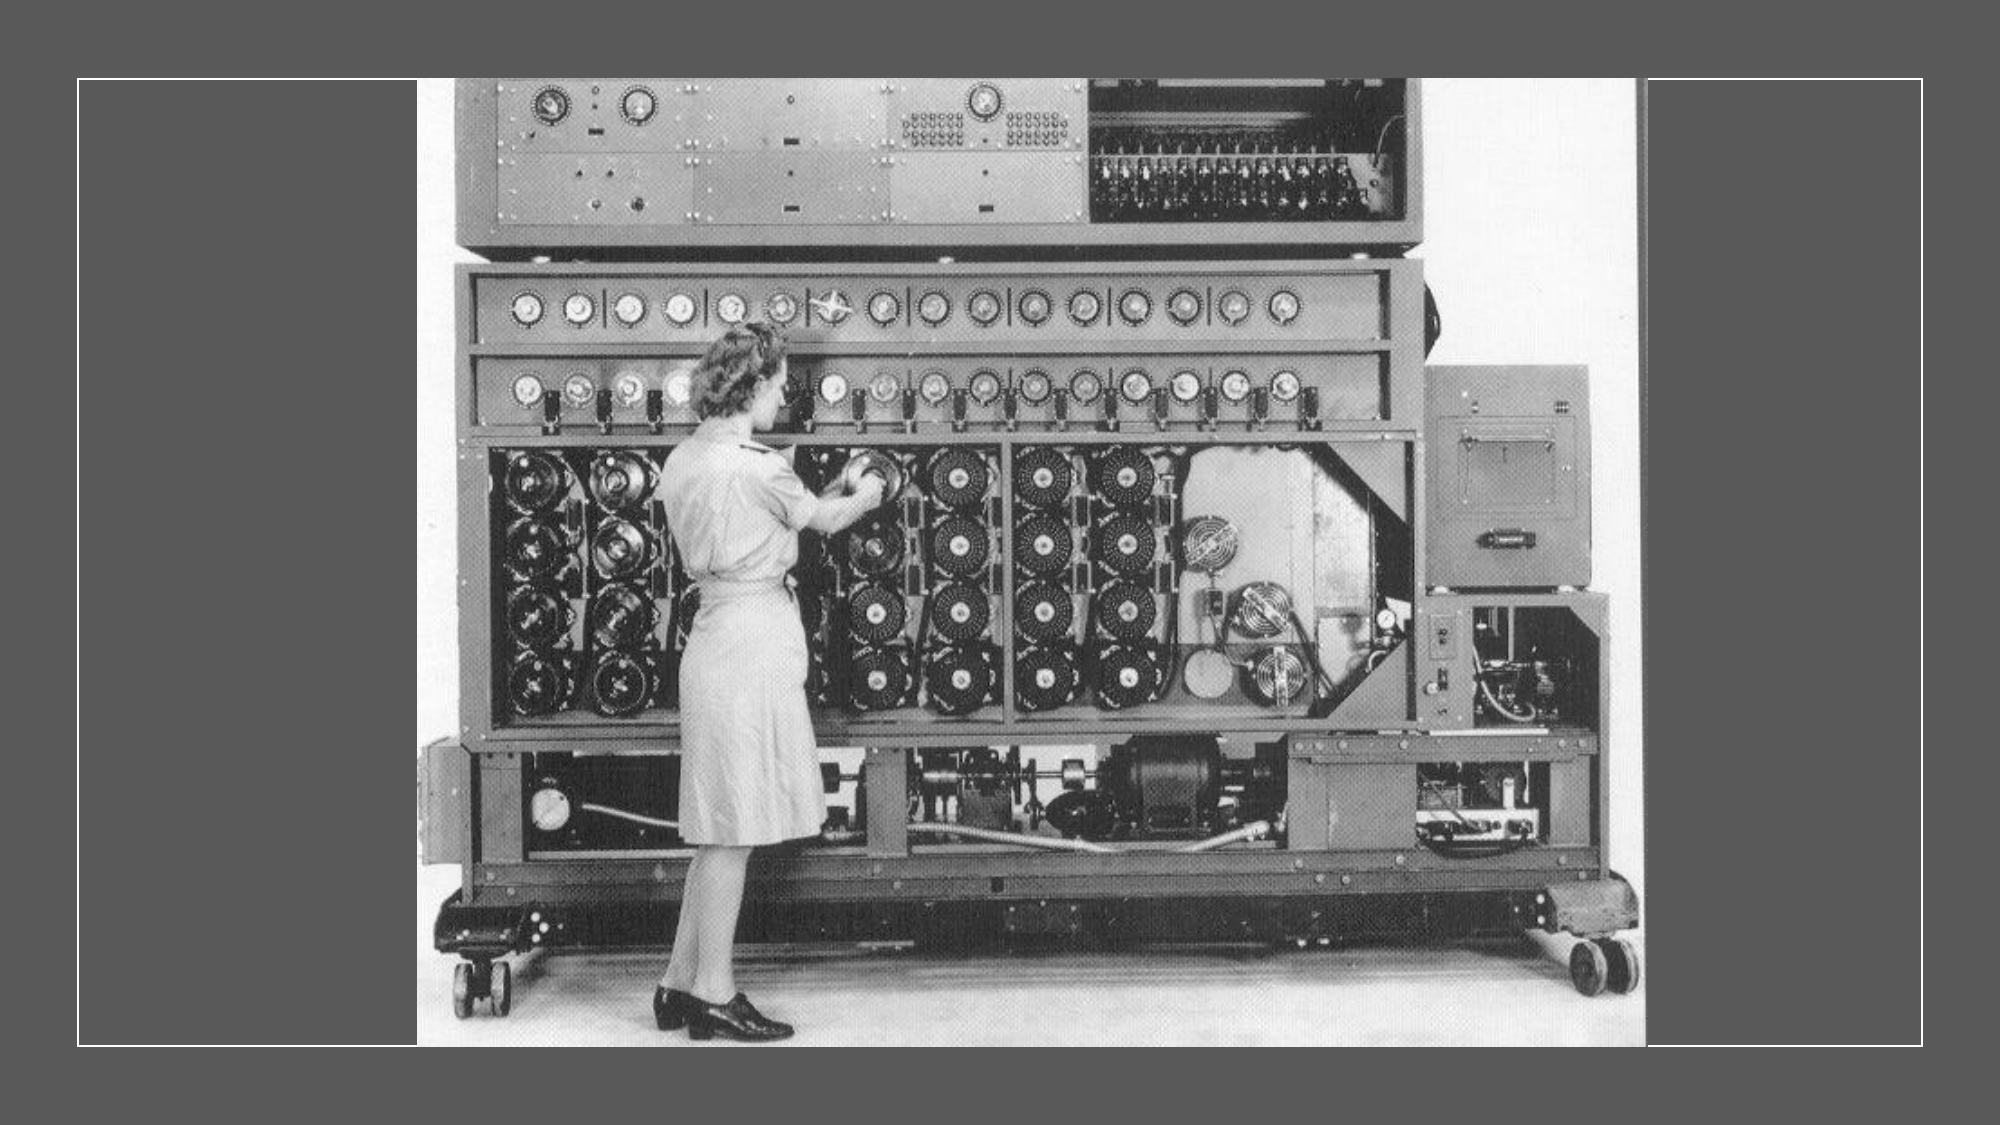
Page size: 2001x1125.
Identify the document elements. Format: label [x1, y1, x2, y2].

text_box [0, 0, 2000, 1125]
picture [417, 78, 1648, 1047]
